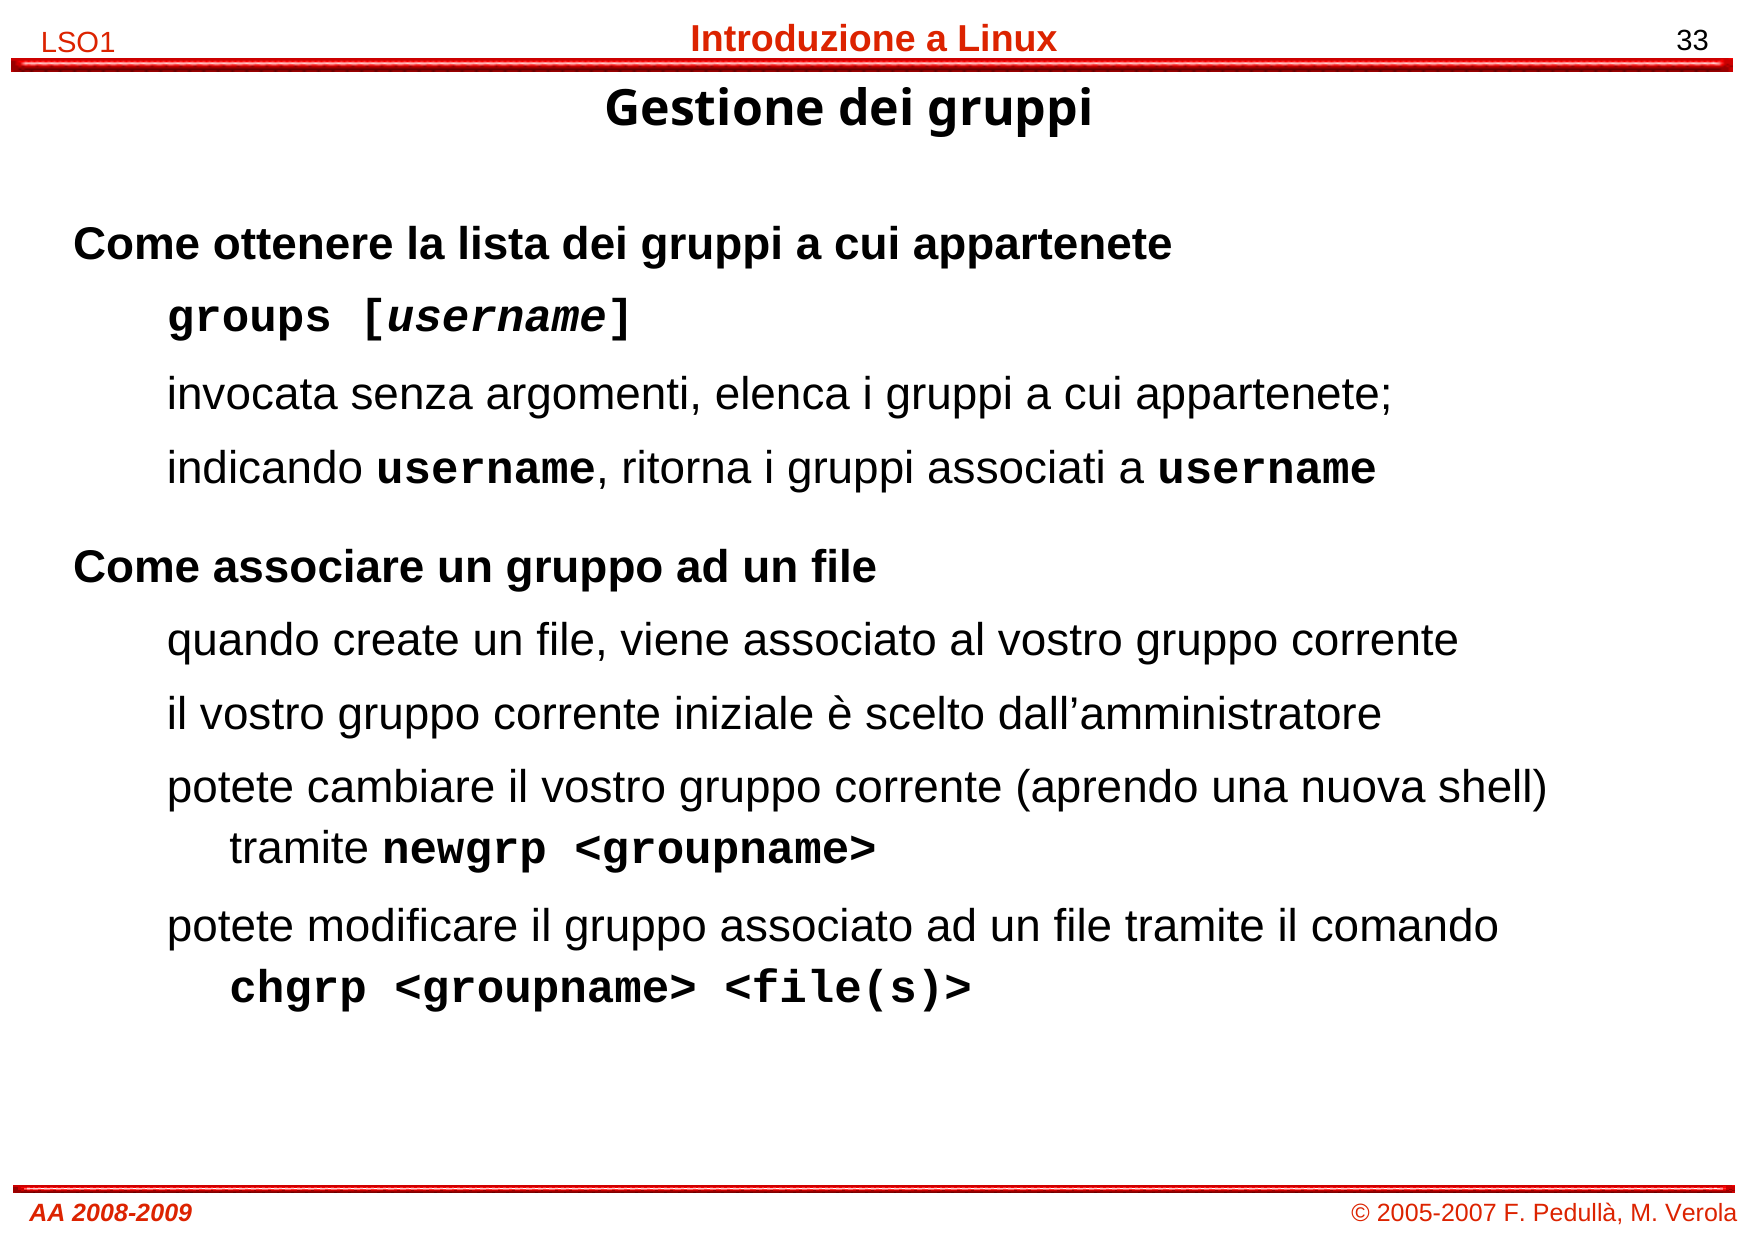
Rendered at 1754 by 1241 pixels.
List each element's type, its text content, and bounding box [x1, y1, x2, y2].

list Come ottenere la lista dei gruppi a cui appartenete groups [username] invocata senza argomenti, elenca i gruppi a cui appartenete; indicando username, ritorna i gruppi associati a username Come associare un gruppo ad un file quando create un file, viene associato al vostro gruppo corrente il vostro gruppo corrente iniziale è scelto dall’amministratore potete cambiare il vostro gruppo corrente (aprendo una nuova shell) tramite newgrp <groupname> potete modificare il gruppo associato ad un file tramite il comando chgrp <groupname> <file(s)> [58, 206, 1696, 1171]
title Gestione dei gruppi [589, 60, 1177, 156]
picture [13, 1185, 1735, 1193]
picture [11, 58, 1733, 72]
